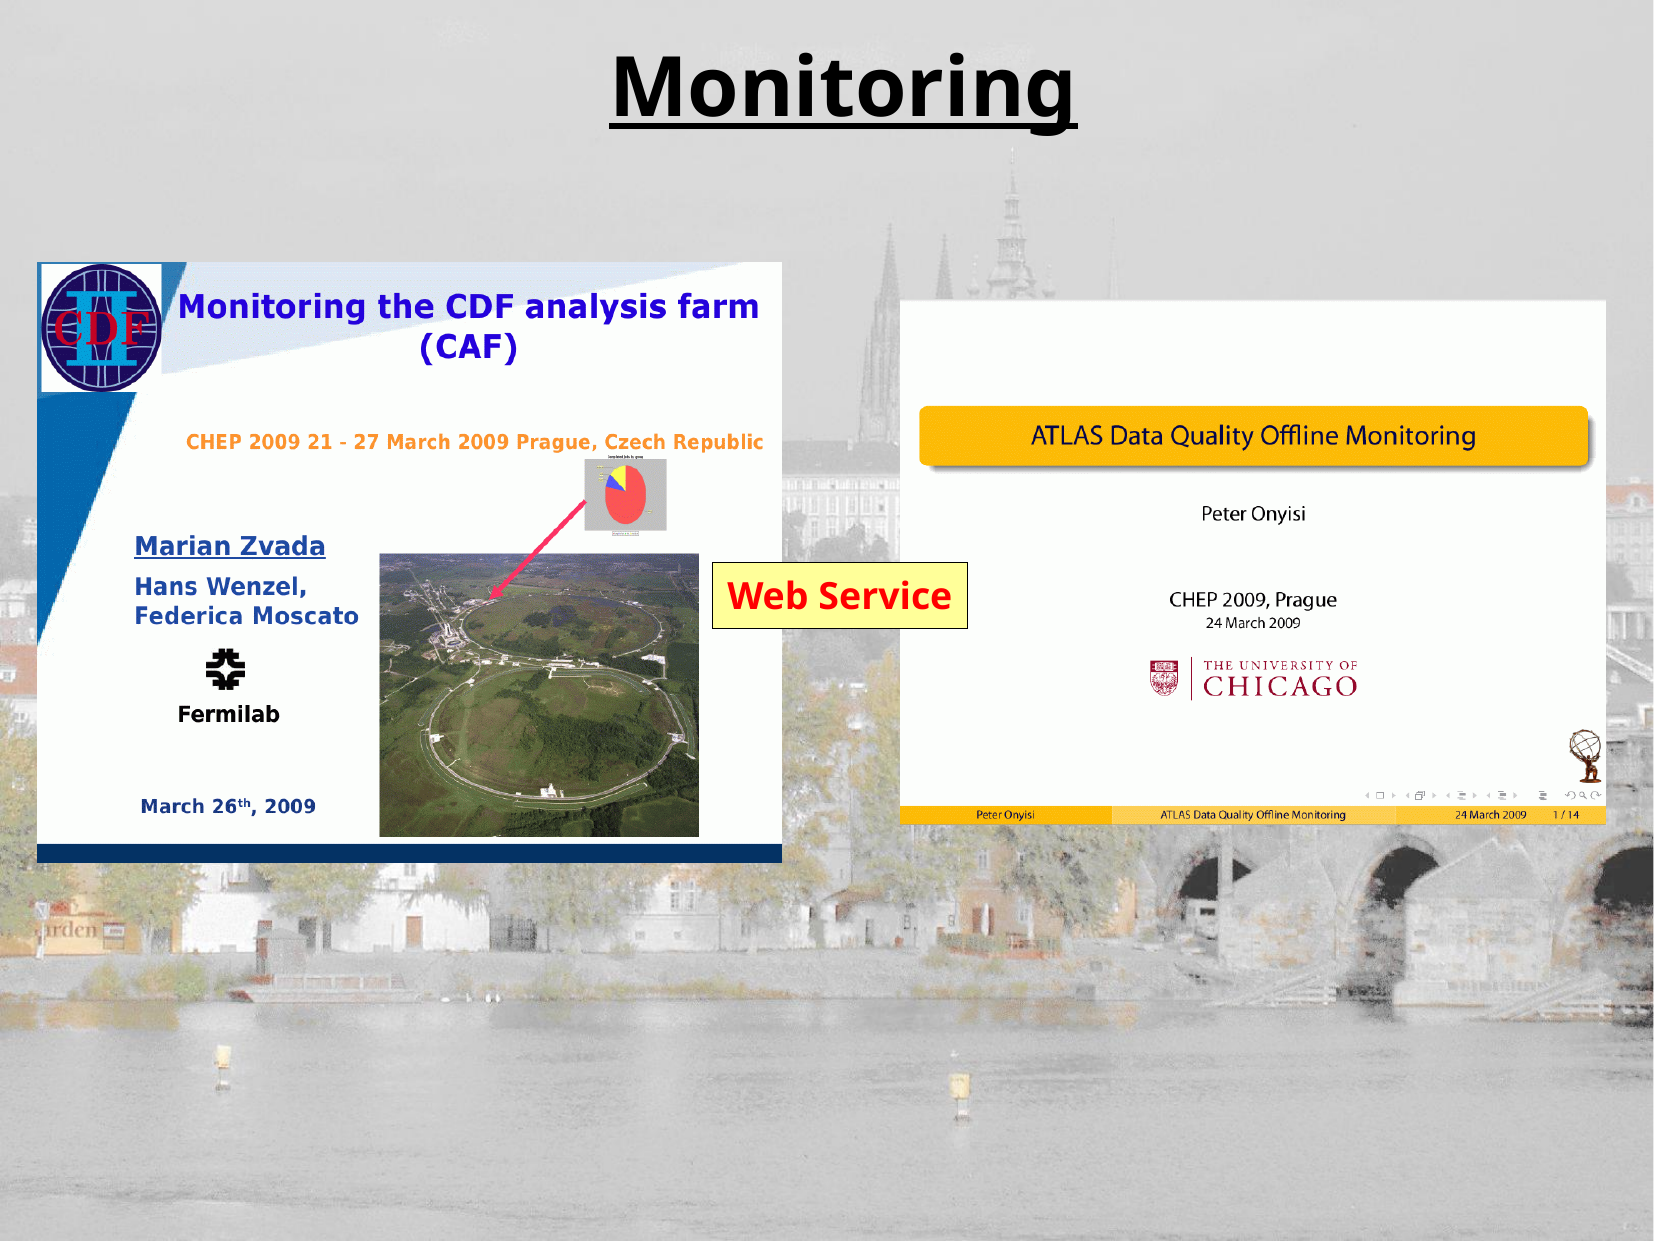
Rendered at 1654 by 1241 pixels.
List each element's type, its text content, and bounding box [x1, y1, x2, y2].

title Monitoring [149, 0, 1538, 168]
picture [0, 0, 1654, 1241]
text_box Web Service [712, 562, 951, 616]
